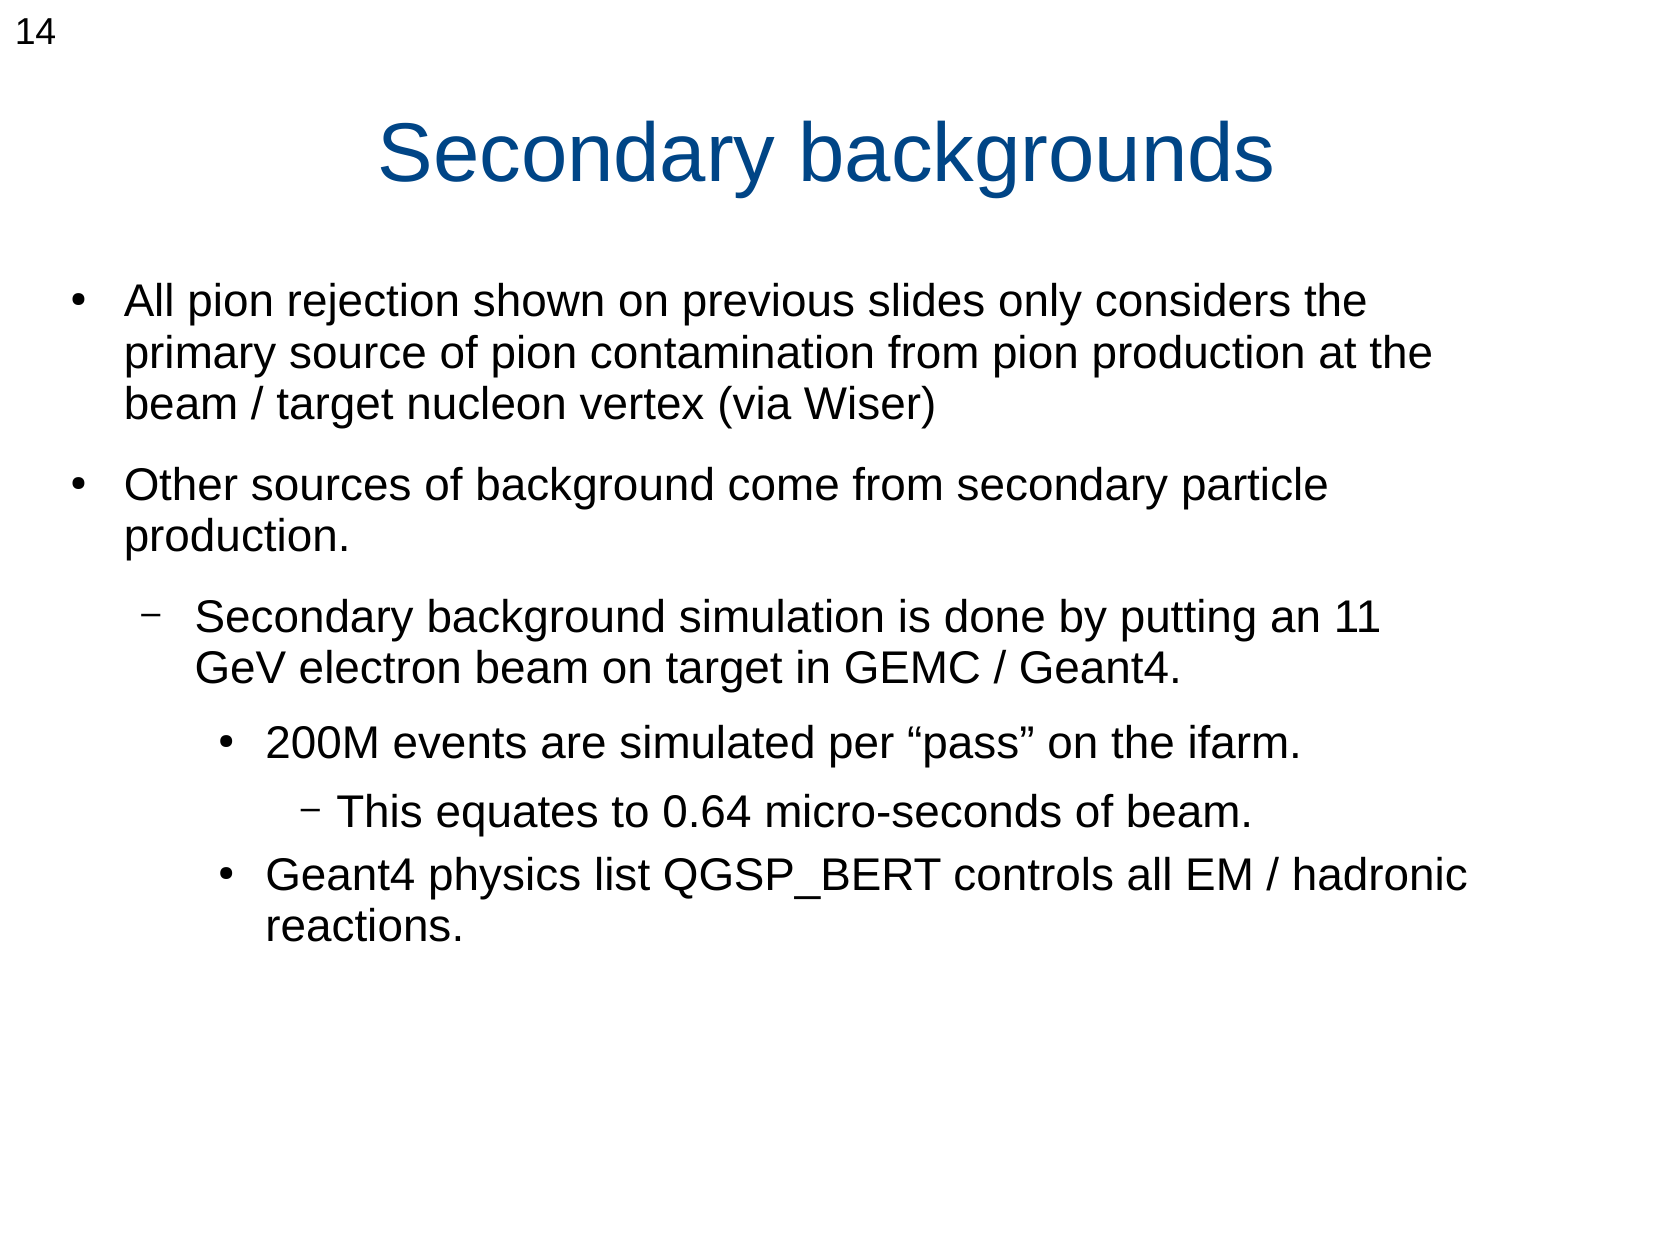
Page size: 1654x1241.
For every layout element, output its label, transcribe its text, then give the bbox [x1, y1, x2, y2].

list All pion rejection shown on previous slides only considers the primary source of pion contamination from pion production at the beam / target nucleon vertex (via Wiser) Other sources of background come from secondary particle production. Secondary background simulation is done by putting an 11 GeV electron beam on target in GEMC / Geant4. 200M events are simulated per “pass” on the ifarm. This equates to 0.64 micro-seconds of beam. Geant4 physics list QGSP_BERT controls all EM / hadronic reactions. [52, 275, 1471, 1081]
text_box 14 [0, 3, 72, 61]
title Secondary backgrounds [82, 49, 1571, 257]
